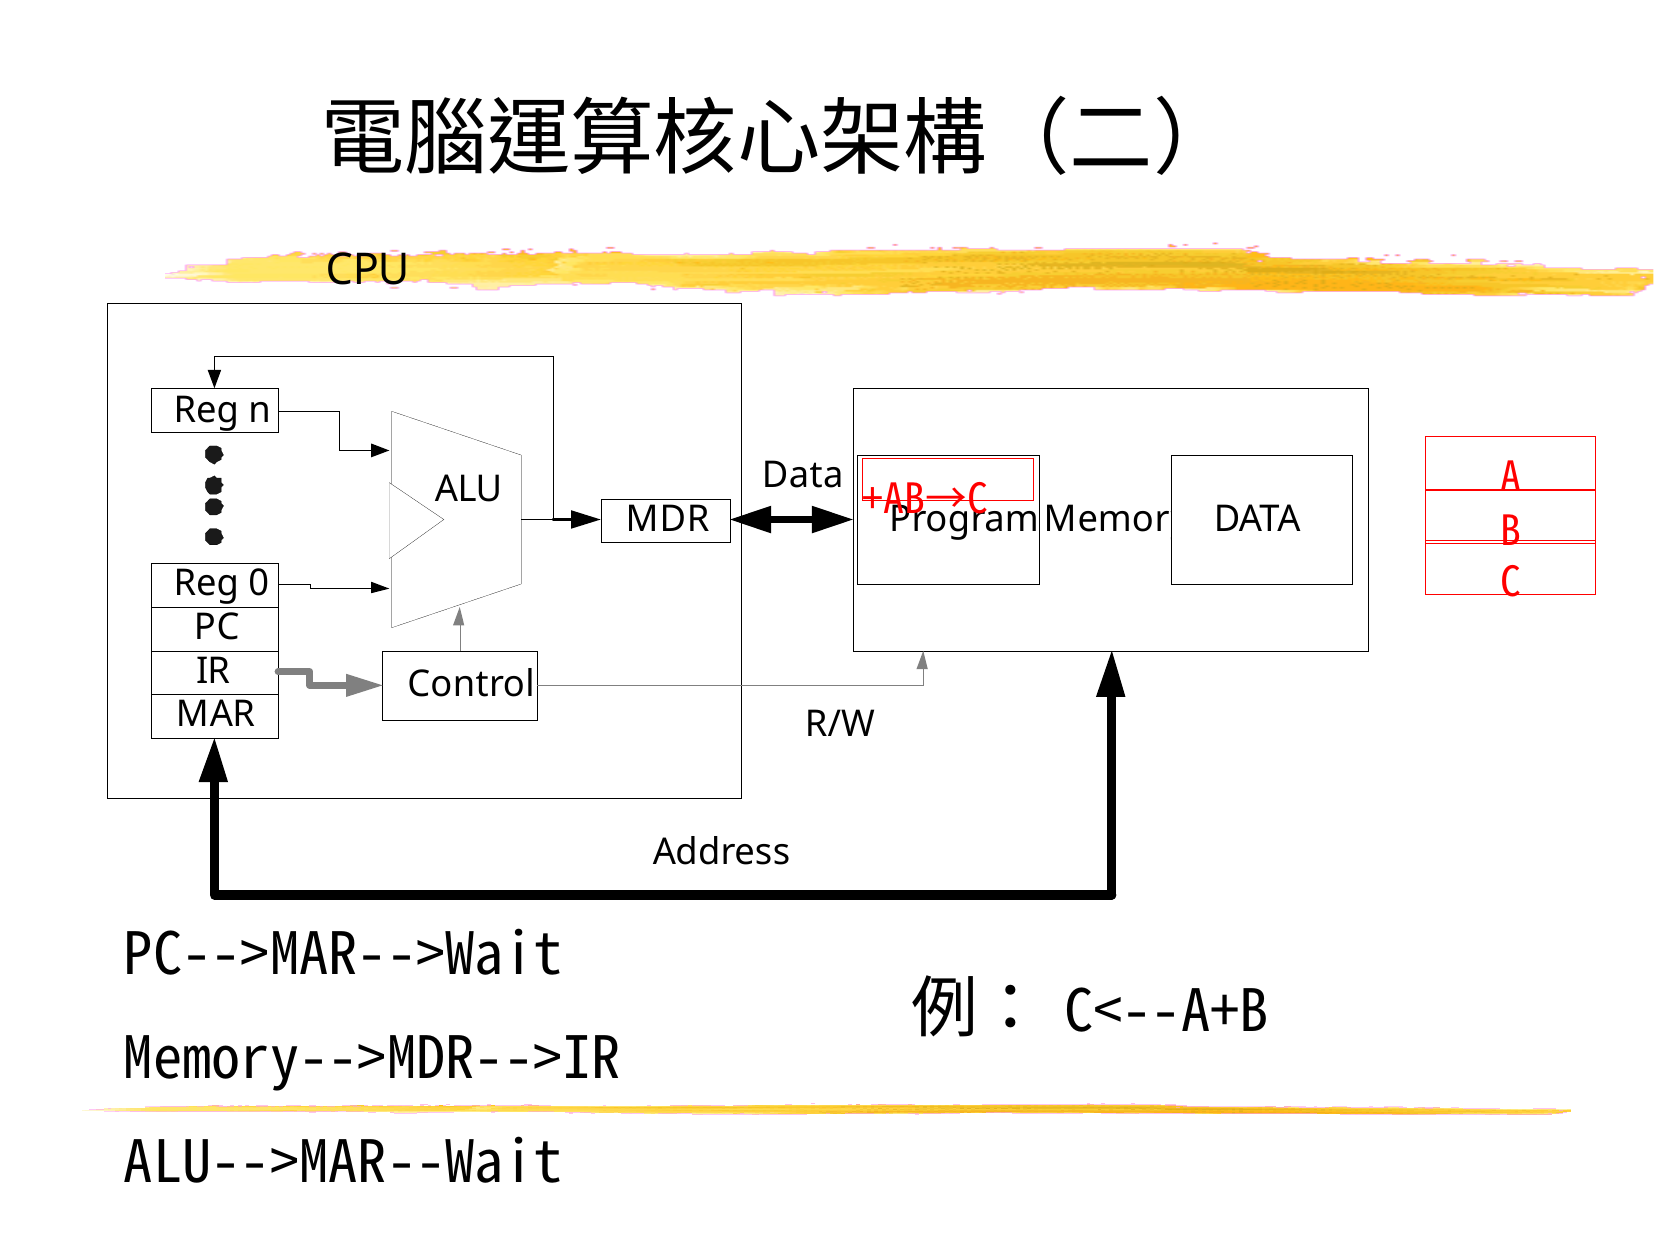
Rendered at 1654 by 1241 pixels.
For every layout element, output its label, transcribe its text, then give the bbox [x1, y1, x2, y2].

list +AB→C [862, 461, 1034, 506]
list PC-->MAR-->Wait Memory-->MDR-->IR ALU-->MAR--Wait Memory-->MDR-->Reg x [124, 921, 938, 1220]
list C [1425, 544, 1596, 593]
picture [938, 1102, 1571, 1117]
title 電腦運算核心架構（二） [76, 28, 1482, 235]
list A [1425, 439, 1596, 489]
list 例：C<--A+B [911, 948, 1427, 1095]
picture [82, 1102, 124, 1117]
list B [1425, 493, 1596, 540]
picture [1371, 237, 1654, 308]
chart [105, 236, 1371, 921]
